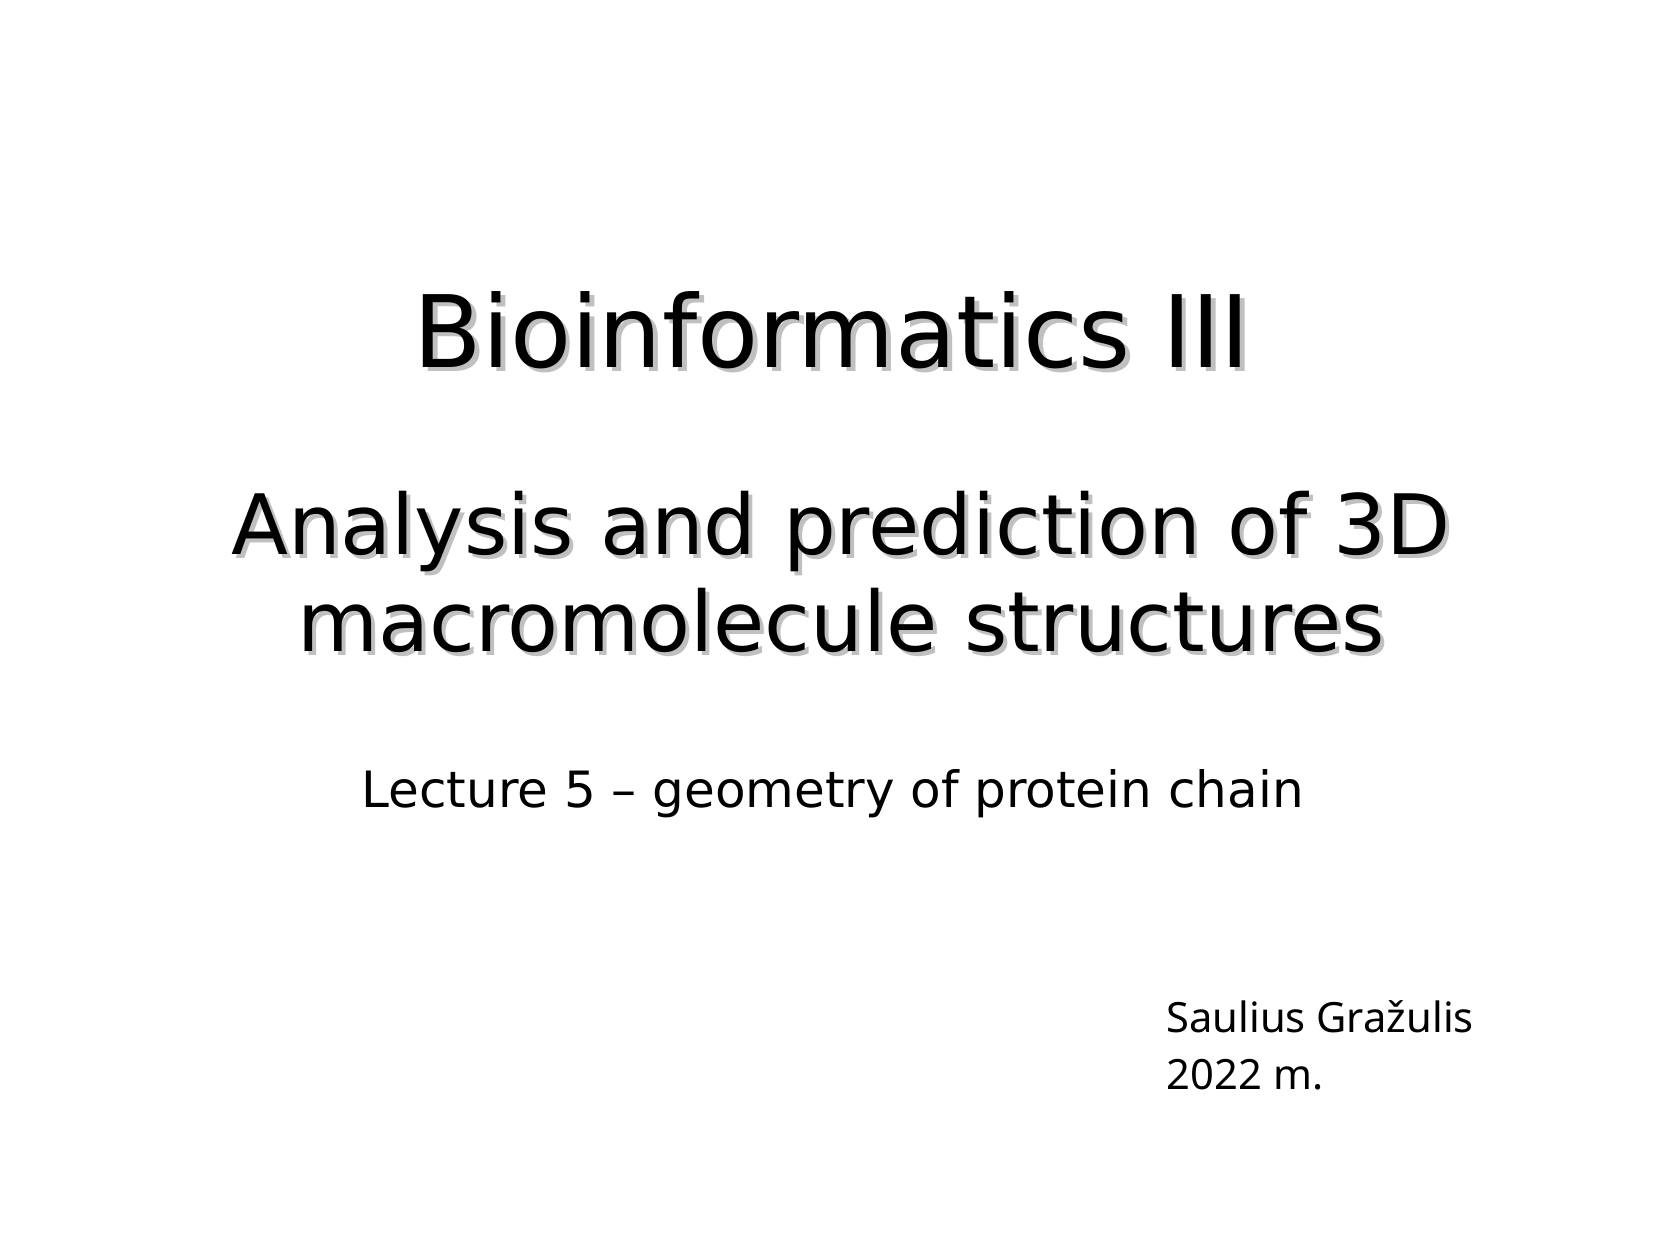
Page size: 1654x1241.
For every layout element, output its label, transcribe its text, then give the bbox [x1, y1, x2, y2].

text_box Analysis and prediction of 3D macromolecule structures [206, 470, 1477, 680]
title Bioinformatics III [88, 236, 1577, 429]
text_box Saulius Gražulis 2022 m. [1151, 980, 1566, 1097]
text_box Lecture 5 – geometry of protein chain [278, 753, 1388, 827]
